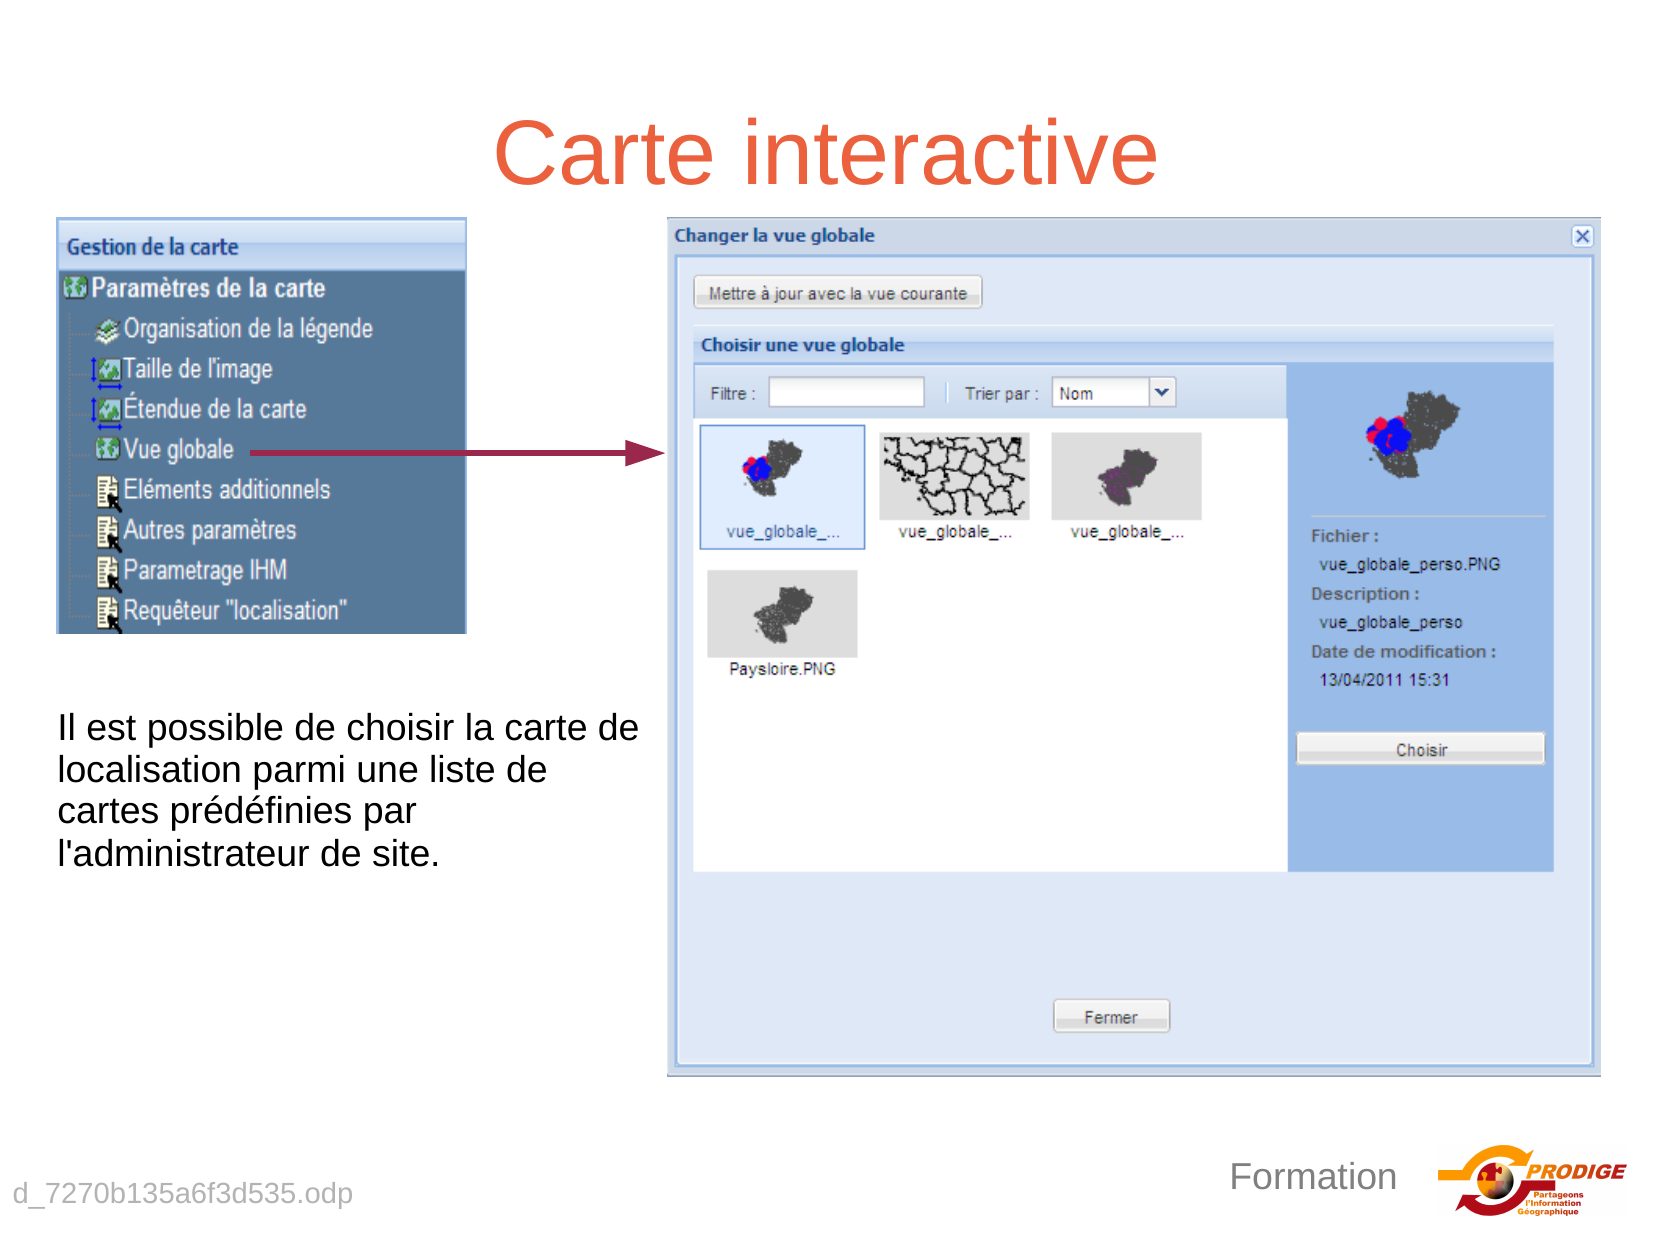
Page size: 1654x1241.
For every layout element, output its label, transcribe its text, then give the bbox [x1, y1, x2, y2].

picture [1438, 1145, 1627, 1216]
title Carte interactive [82, 56, 1571, 250]
picture [667, 217, 1601, 1077]
picture [56, 217, 467, 634]
text_box Il est possible de choisir la carte de localisation parmi une liste de cartes prédéfinies par l'administrateur de site. [42, 698, 655, 882]
